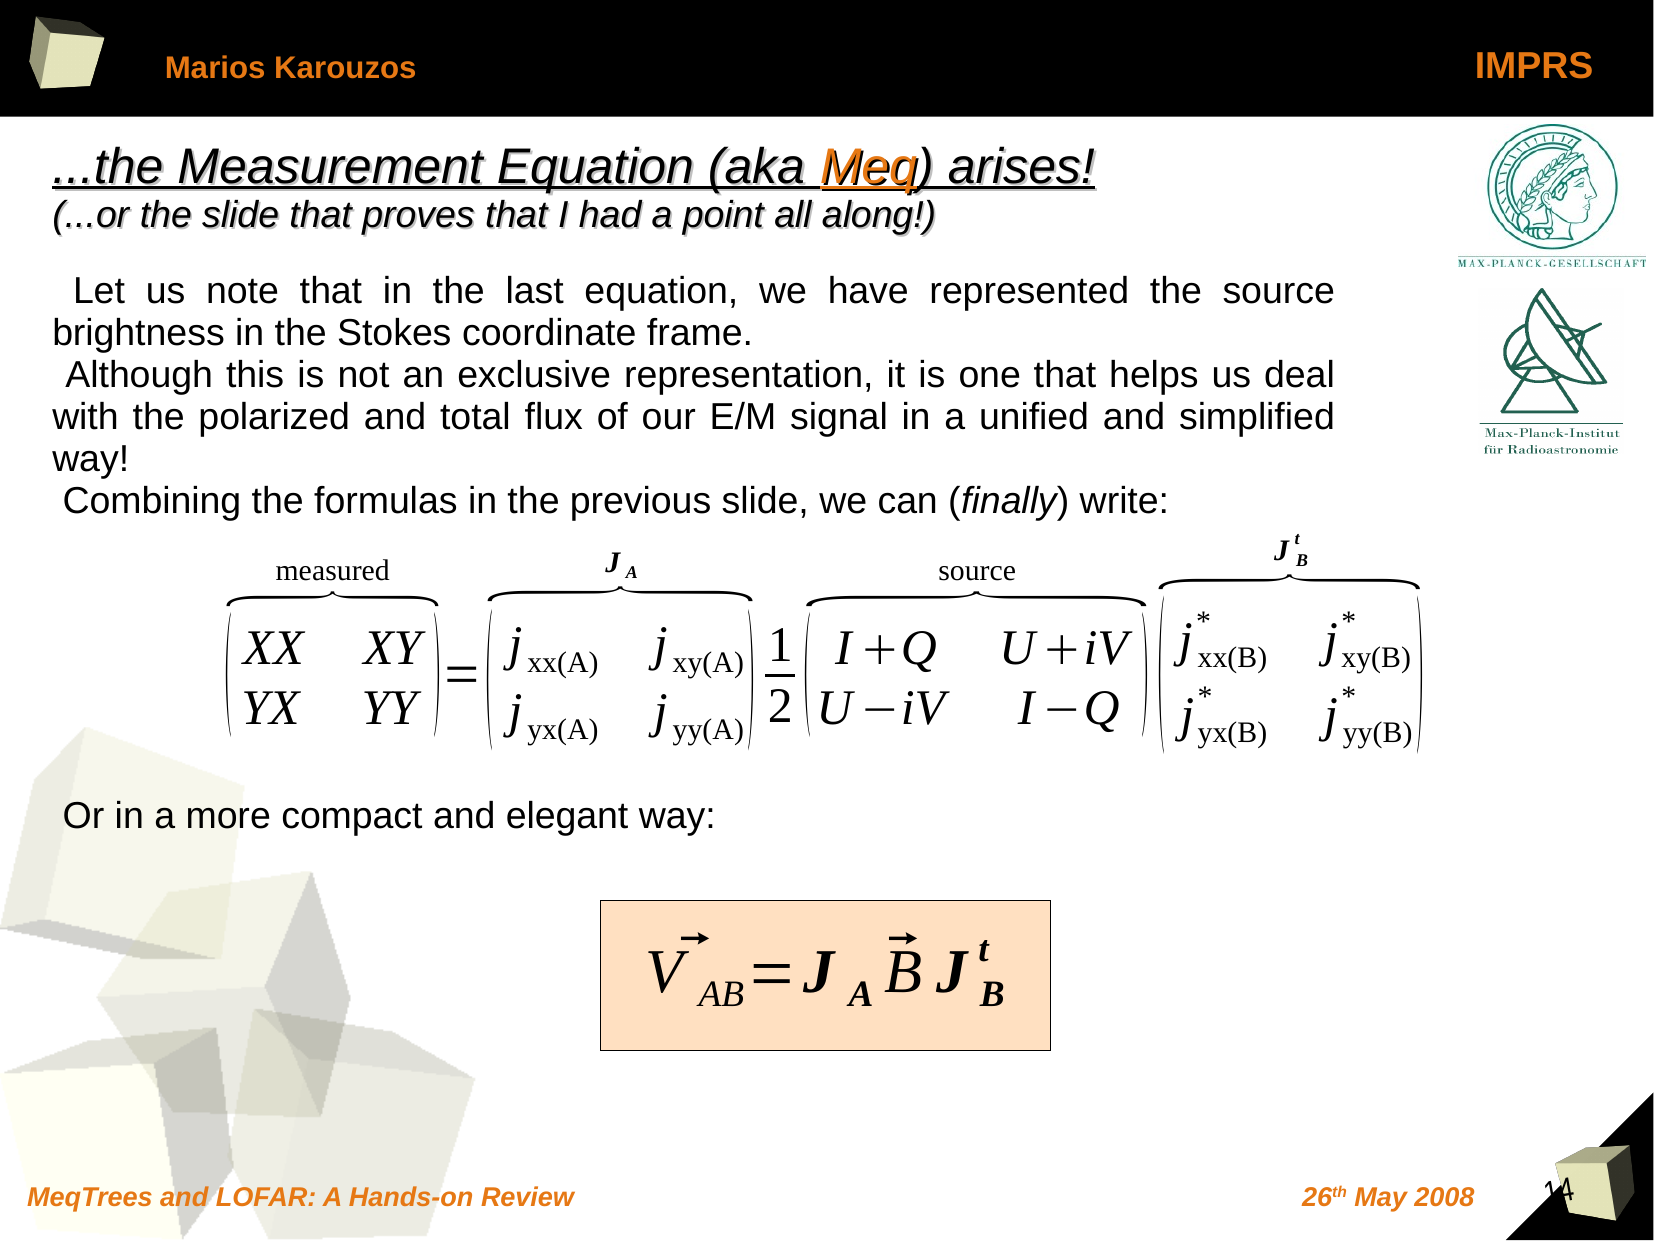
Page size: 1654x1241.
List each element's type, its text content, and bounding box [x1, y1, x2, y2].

text_box Or in a more compact and elegant way: [37, 787, 1501, 845]
text_box [600, 900, 1051, 1051]
text_box MeqTrees and LOFAR: A Hands-on Review 26th May 2008 [12, 1174, 1588, 1222]
text_box ...the Measurement Equation (aka Meq) arises! (...or the slide that proves that I had a point all along!) [37, 130, 1201, 243]
text_box Marios Karouzos IMPRS [150, 37, 1613, 96]
picture [0, 726, 477, 1241]
chart [216, 528, 1434, 758]
picture [1478, 288, 1624, 454]
text_box Let us note that in the last equation, we have represented the source brightness in the Stokes coordinate frame. Although this is not an exclusive representation, it is one that helps us deal with the polarized and total flux of our E/M signal in a unified and simplified way! Combining the formulas in the previous slide, we can (finally) write: [37, 262, 1351, 530]
chart [639, 928, 1011, 1016]
picture [1458, 124, 1646, 267]
